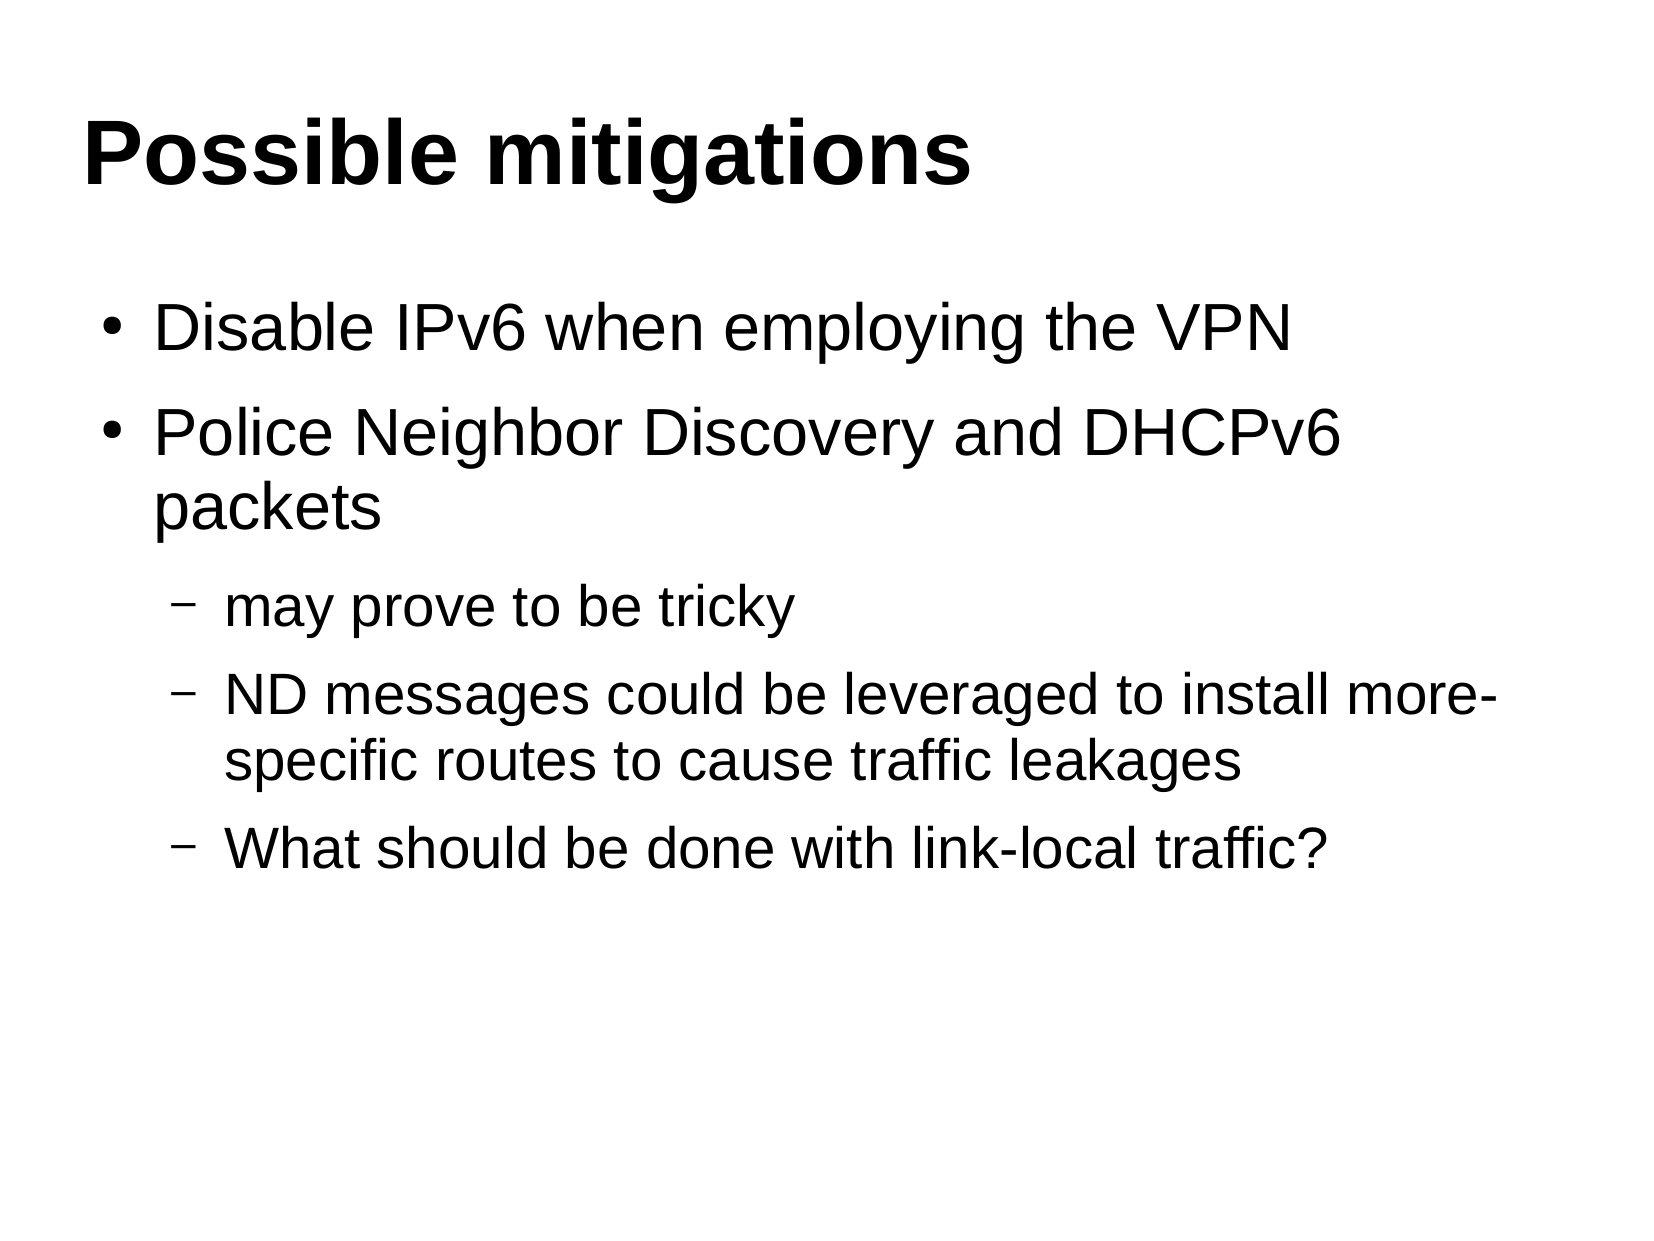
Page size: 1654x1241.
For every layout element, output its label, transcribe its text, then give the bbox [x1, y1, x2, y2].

list Disable IPv6 when employing the VPN Police Neighbor Discovery and DHCPv6 packets may prove to be tricky ND messages could be leveraged to install more-specific routes to cause traffic leakages What should be done with link-local traffic? [82, 290, 1538, 1010]
title Possible mitigations [82, 49, 1571, 257]
